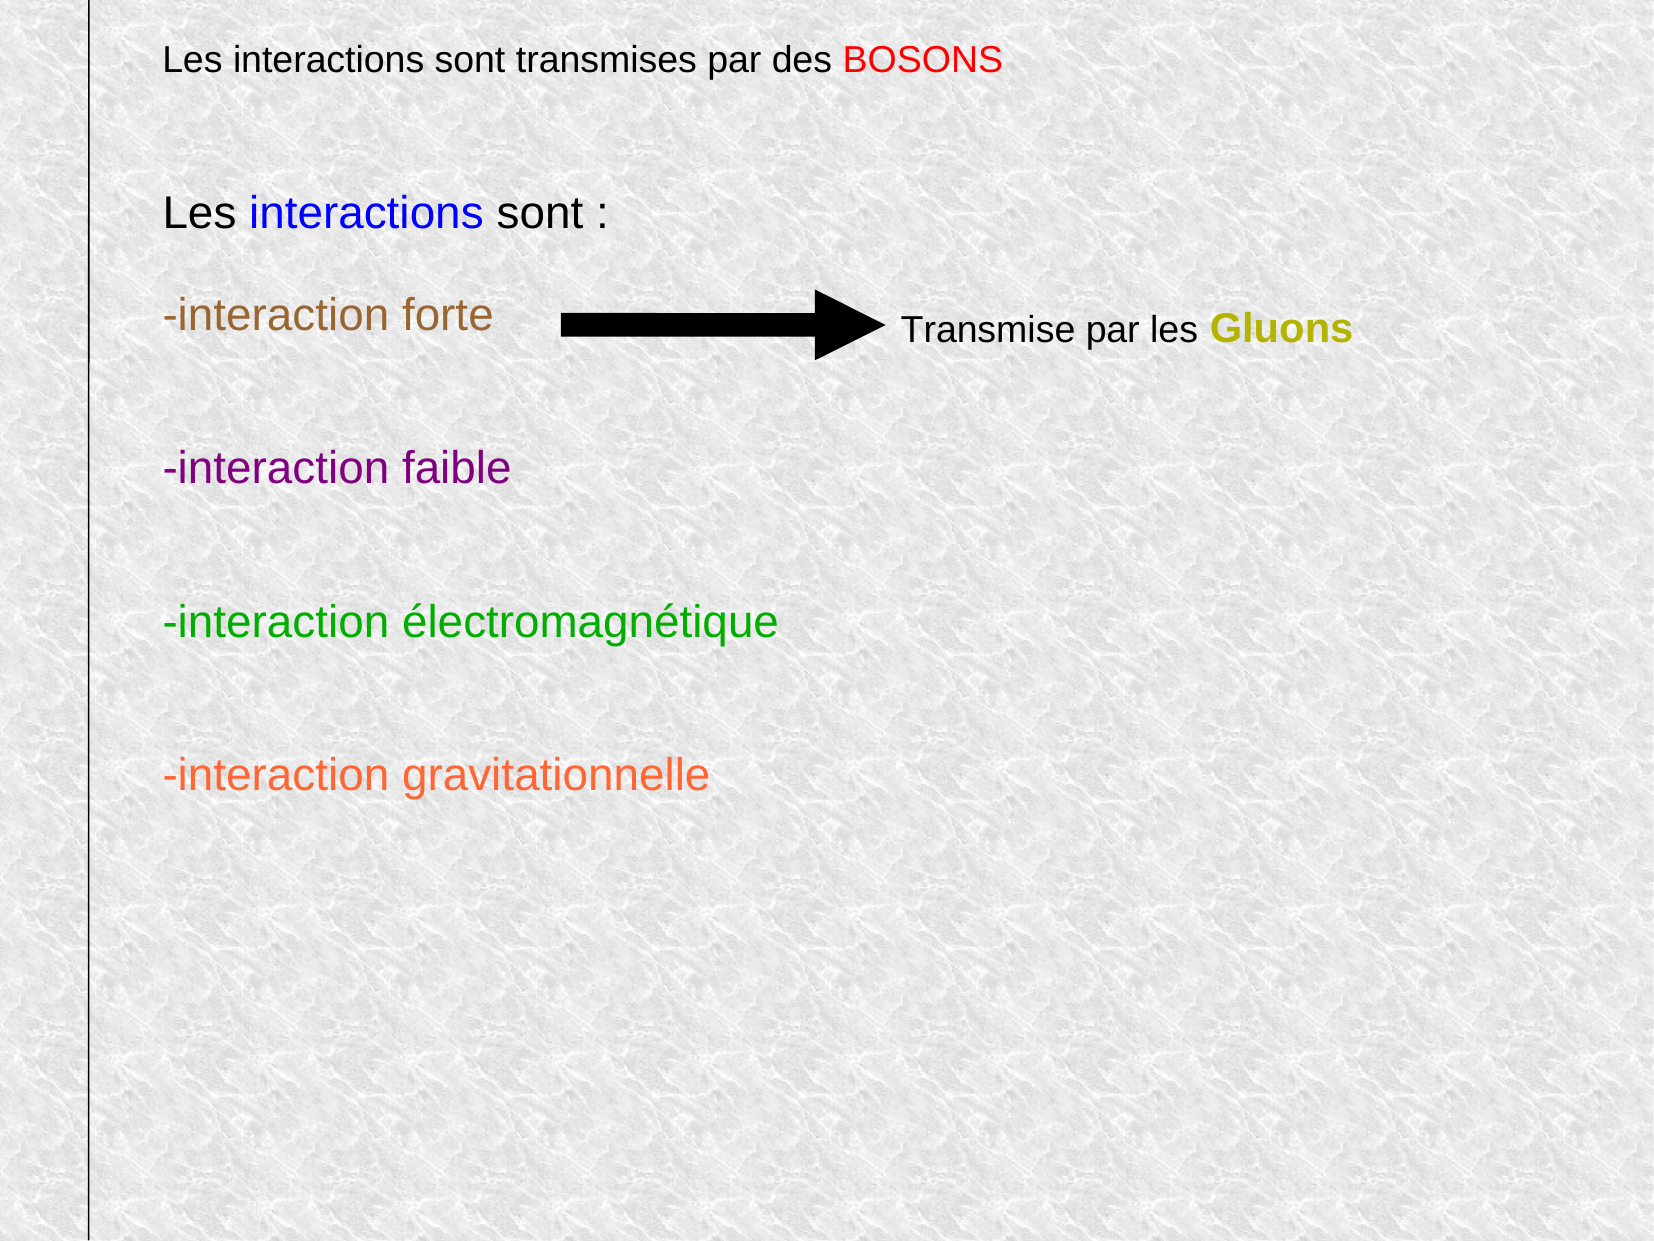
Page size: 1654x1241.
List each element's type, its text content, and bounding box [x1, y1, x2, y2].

picture [0, 0, 88, 1241]
text_box Transmise par les Gluons [885, 295, 1447, 358]
picture [90, 0, 1654, 1241]
text_box Les interactions sont transmises par des BOSONS [147, 29, 1654, 87]
text_box Les interactions sont : -interaction forte -interaction faible -interaction électromagnétique -interaction gravitationnelle [147, 177, 916, 805]
